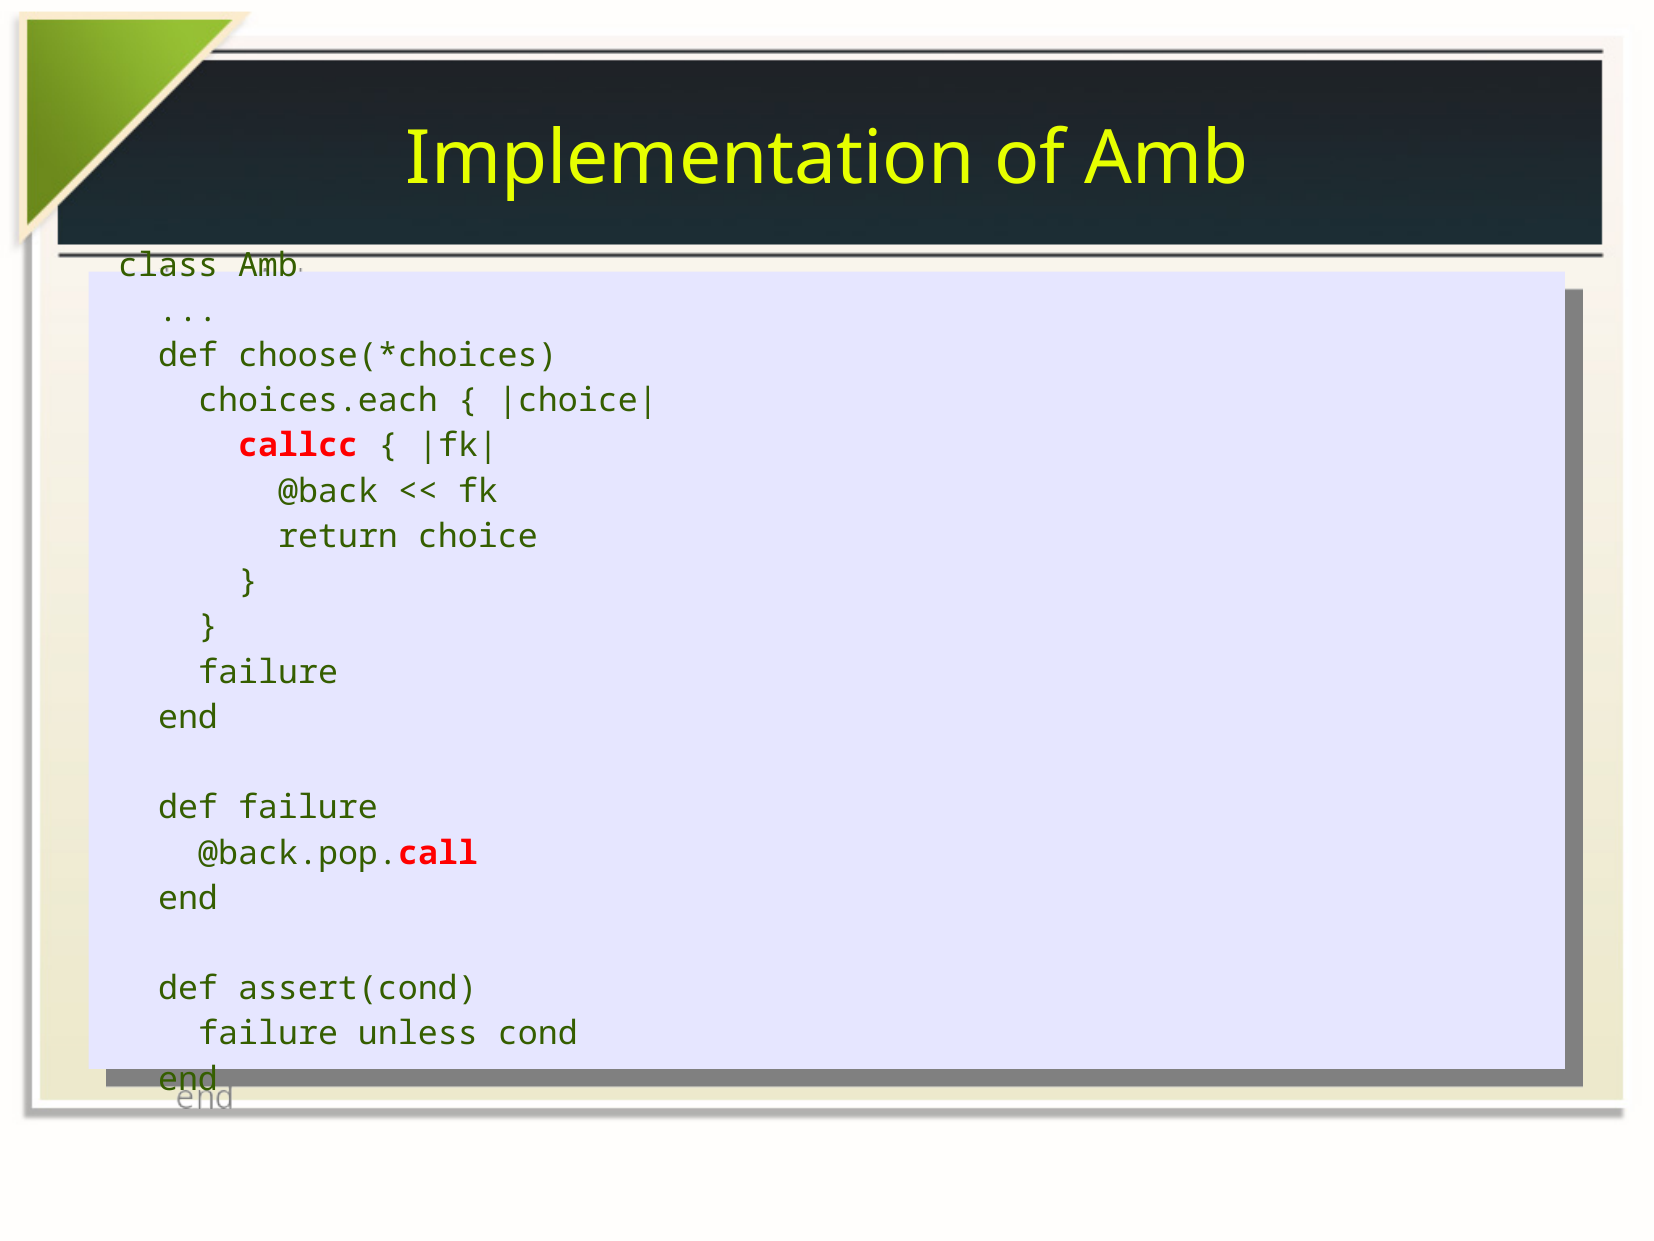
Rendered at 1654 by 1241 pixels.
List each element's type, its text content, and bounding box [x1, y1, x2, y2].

picture [0, 0, 1654, 1241]
title Implementation of Amb [121, 73, 1534, 237]
text_box class Amb ... def choose(*choices) choices.each { |choice| callcc { |fk| @back << fk return choice } } failure end def failure @back.pop.call end def assert(cond) failure unless cond end [88, 271, 1565, 1069]
